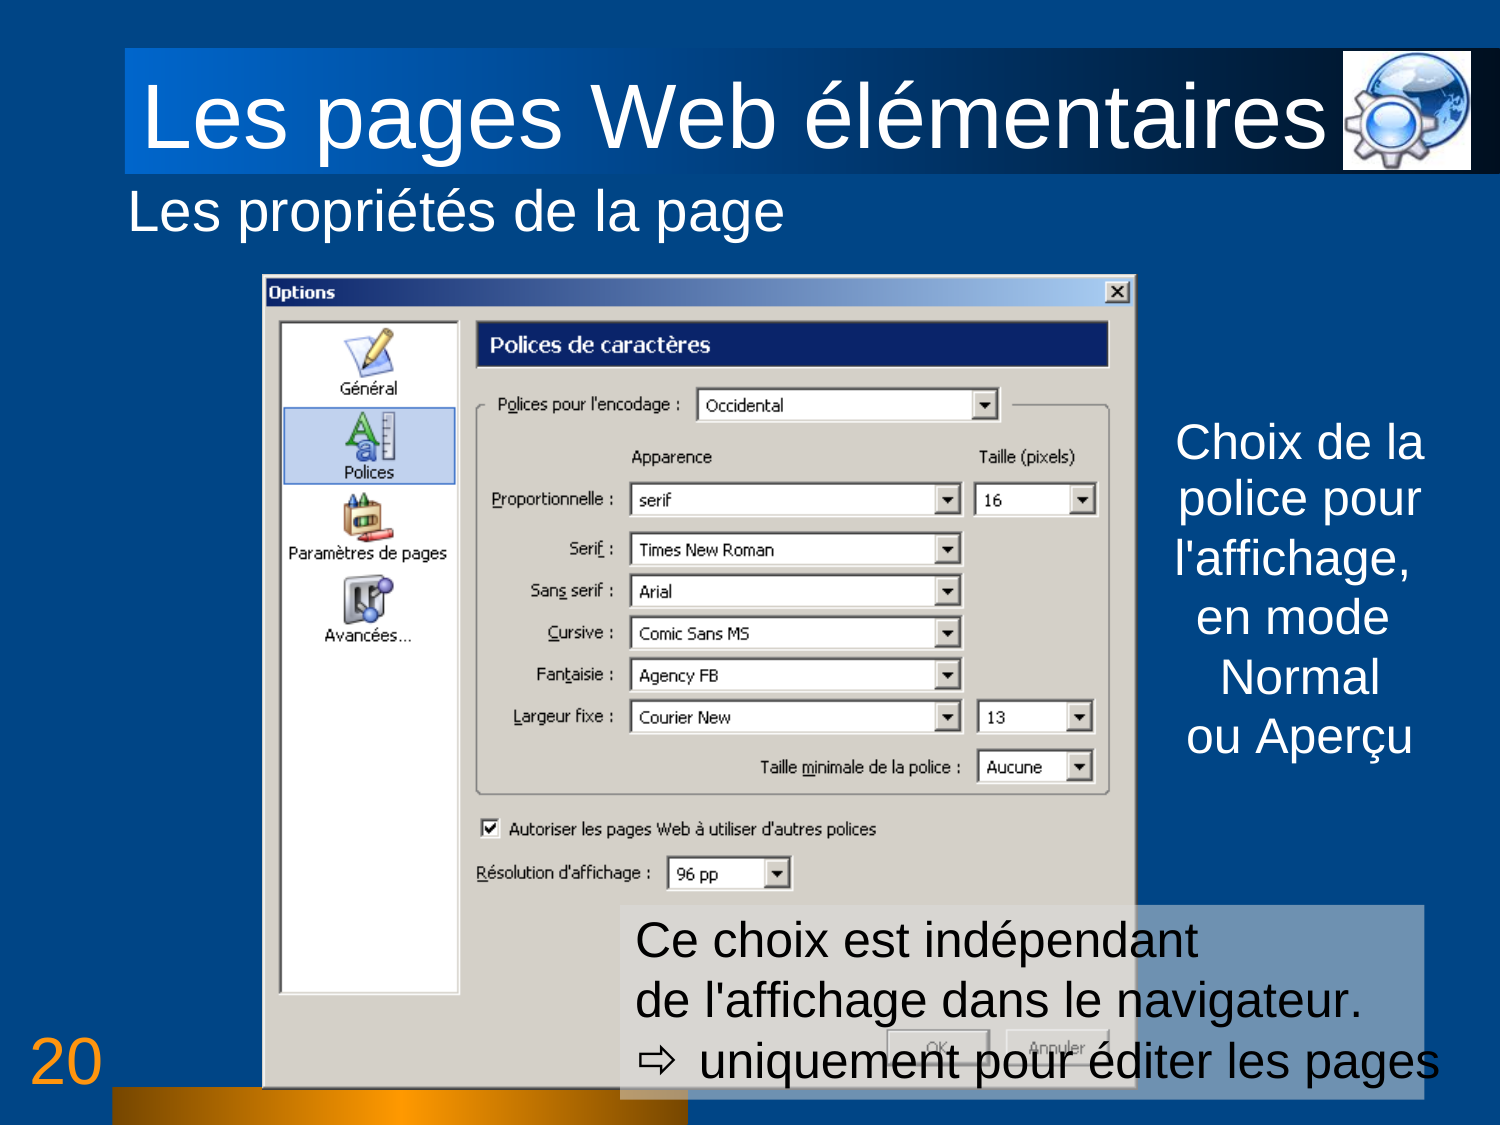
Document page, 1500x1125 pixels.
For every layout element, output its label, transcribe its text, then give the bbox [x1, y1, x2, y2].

text_box Ce choix est indépendant de l'affichage dans le navigateur.  uniquement pour éditer les pages [620, 905, 1452, 1097]
text_box Choix de la police pour l'affichage, en mode Normal ou Aperçu [1137, 406, 1463, 836]
picture [262, 337, 1138, 1090]
title Les pages Web élémentaires [126, 52, 1473, 181]
list Les propriétés de la page [112, 171, 1447, 337]
